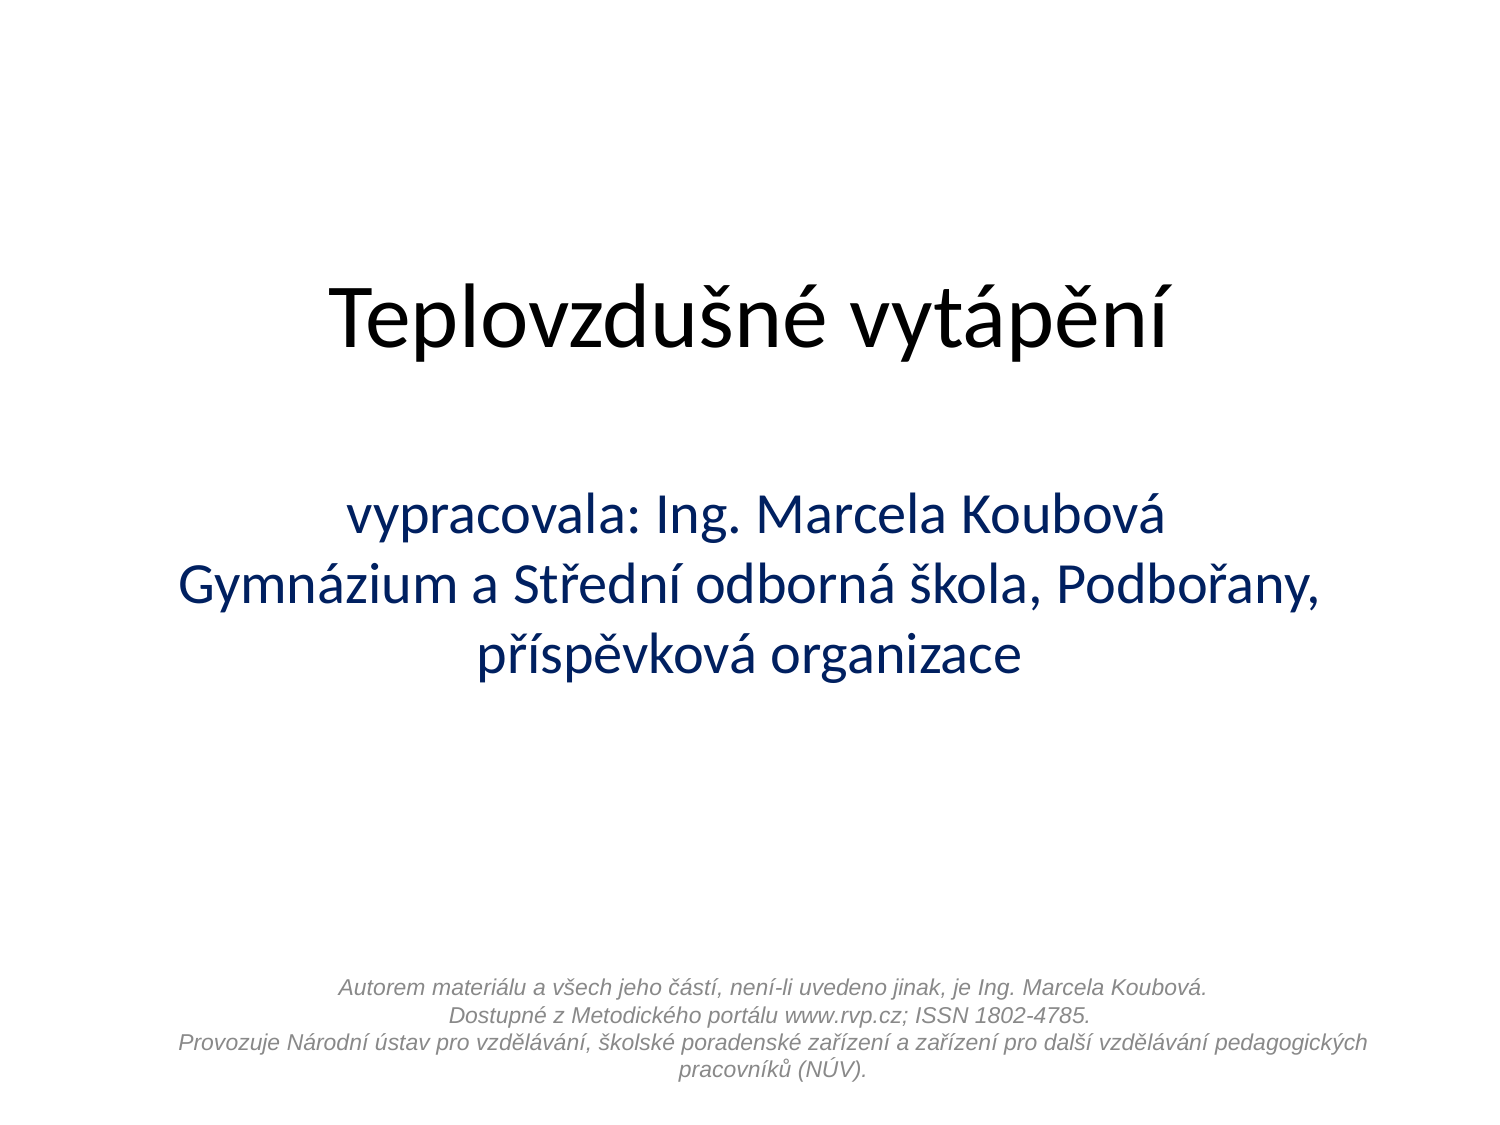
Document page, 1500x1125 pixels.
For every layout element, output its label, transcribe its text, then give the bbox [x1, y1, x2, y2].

title Teplovzdušné vytápění vypracovala: Ing. Marcela Koubová Gymnázium a Střední odborná škola, Podbořany, příspěvková organizace [112, 248, 1388, 694]
text_box Autorem materiálu a všech jeho částí, není-li uvedeno jinak, je Ing. Marcela Koubová. Dostupné z Metodického portálu www.rvp.cz; ISSN 1802-4785. Provozuje Národní ústav pro vzdělávání, školské poradenské zařízení a zařízení pro další vzdělávání pedagogických pracovníků (NÚV). [159, 1011, 1388, 1072]
